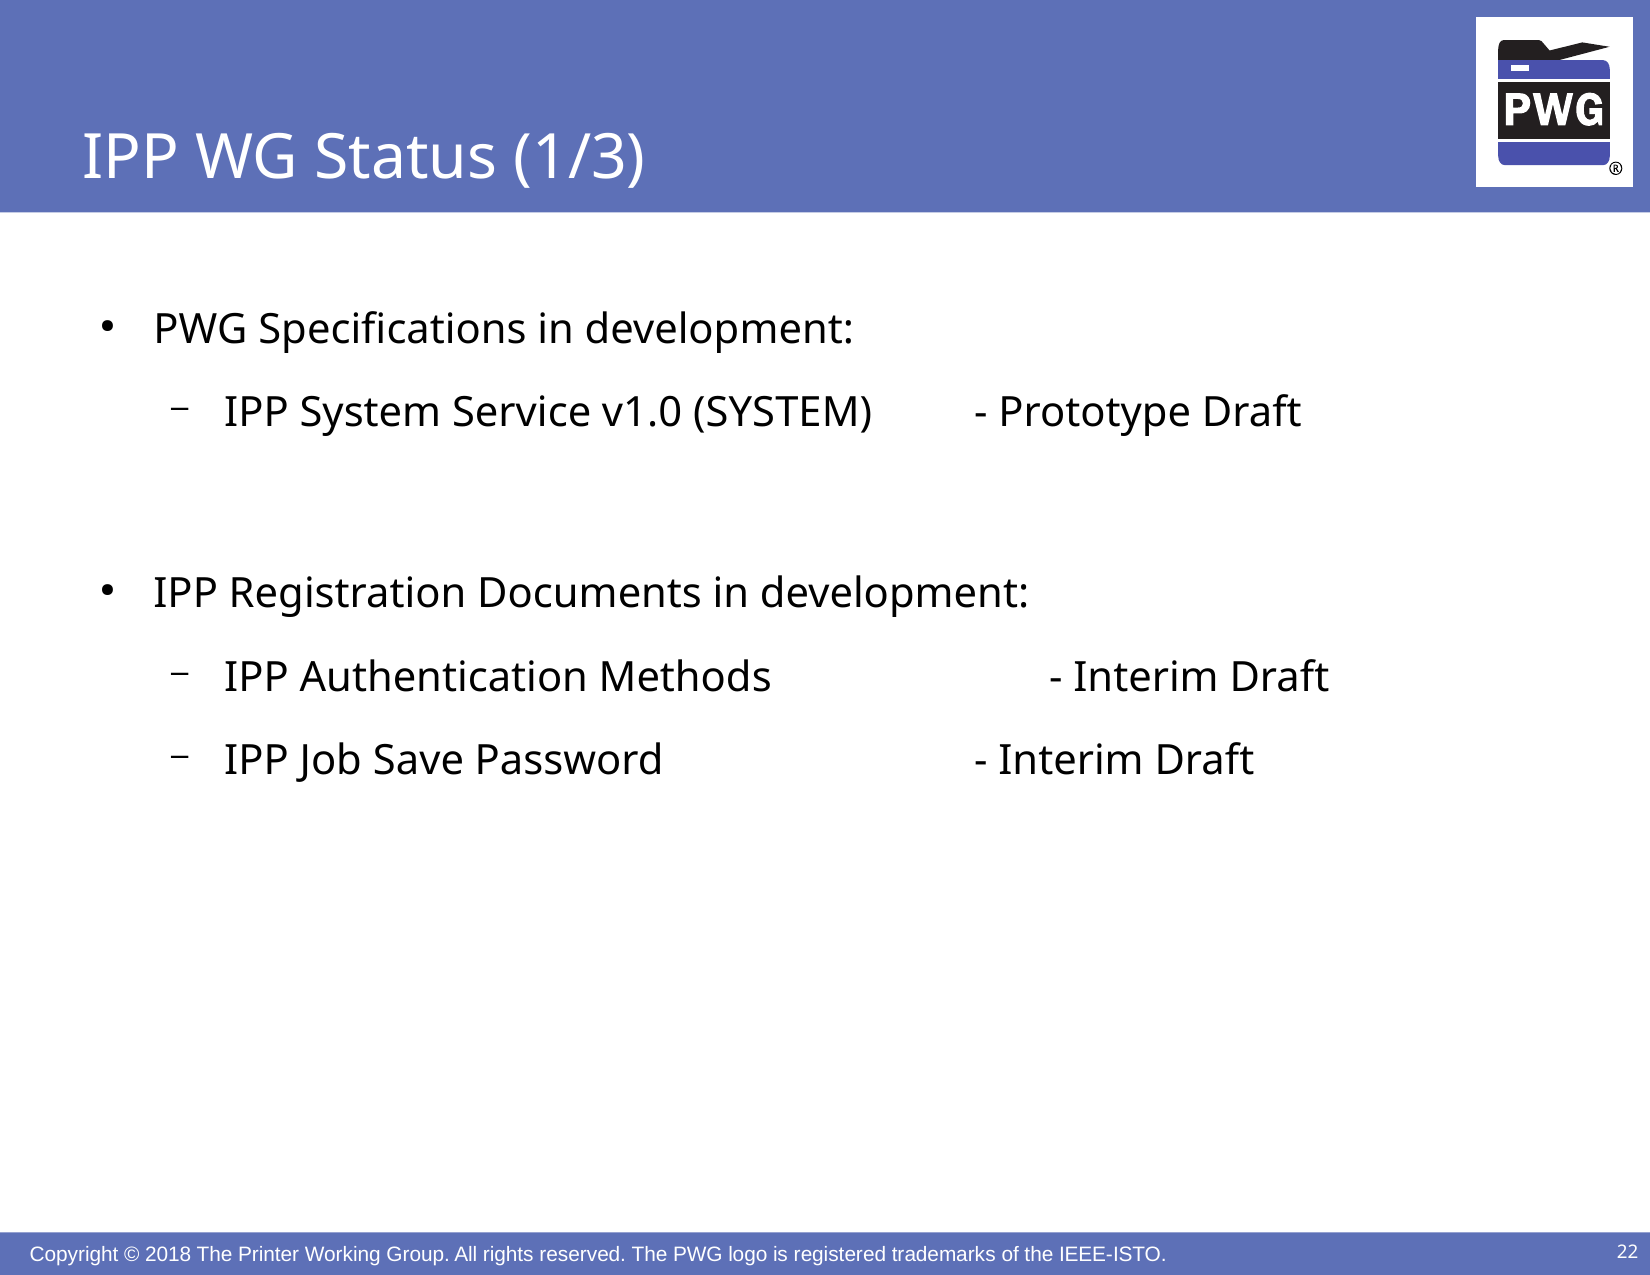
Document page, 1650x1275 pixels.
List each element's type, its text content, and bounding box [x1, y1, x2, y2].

title IPP WG Status (1/3) [82, 8, 1451, 198]
list PWG Specifications in development: IPP System Service v1.0 (SYSTEM) - Prototype Draft IPP Registration Documents in development: IPP Authentication Methods - Interim Draft IPP Job Save Password - Interim Draft [82, 298, 1568, 1186]
